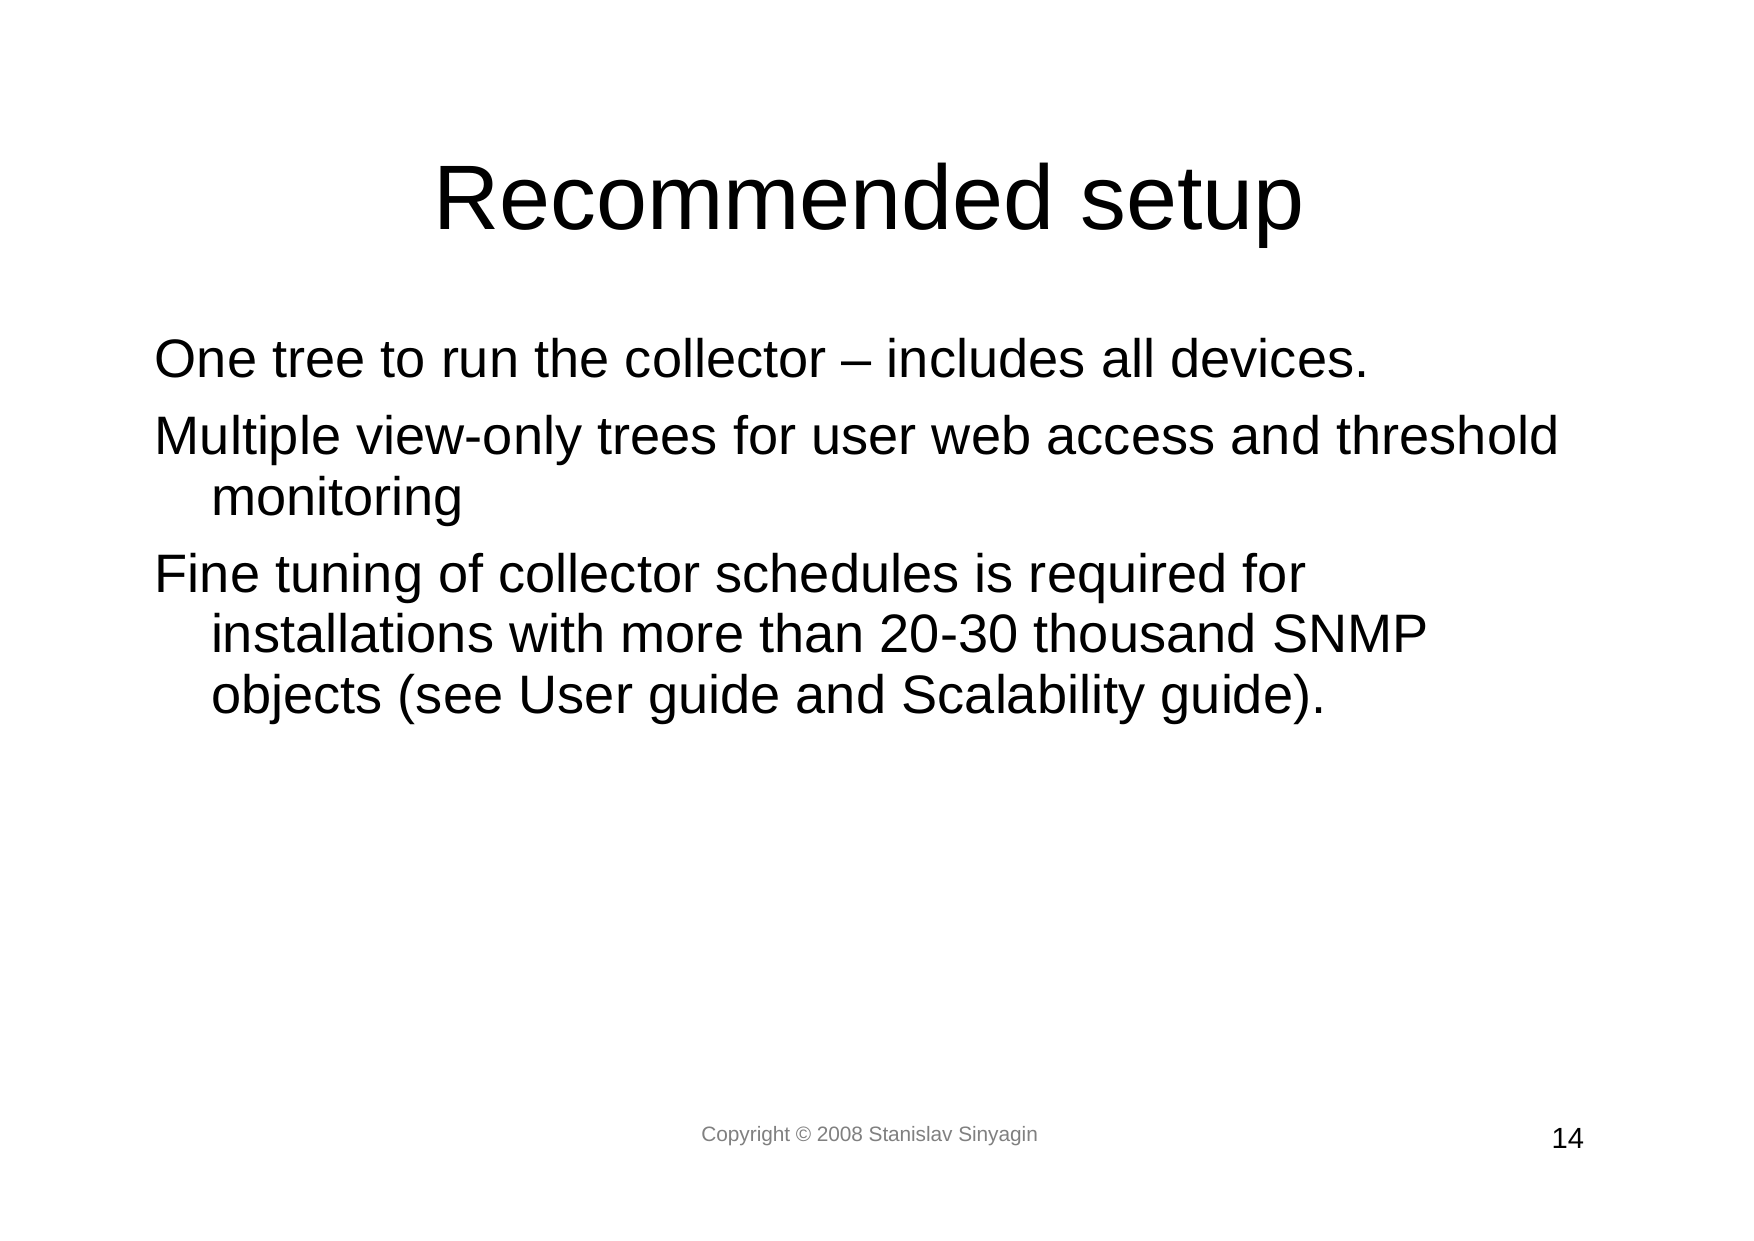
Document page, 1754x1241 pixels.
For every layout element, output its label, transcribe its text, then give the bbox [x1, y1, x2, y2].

title Recommended setup [140, 96, 1599, 299]
list One tree to run the collector – includes all devices. Multiple view-only trees for user web access and threshold monitoring Fine tuning of collector schedules is required for installations with more than 20-30 thousand SNMP objects (see User guide and Scalability guide). [140, 320, 1599, 1077]
